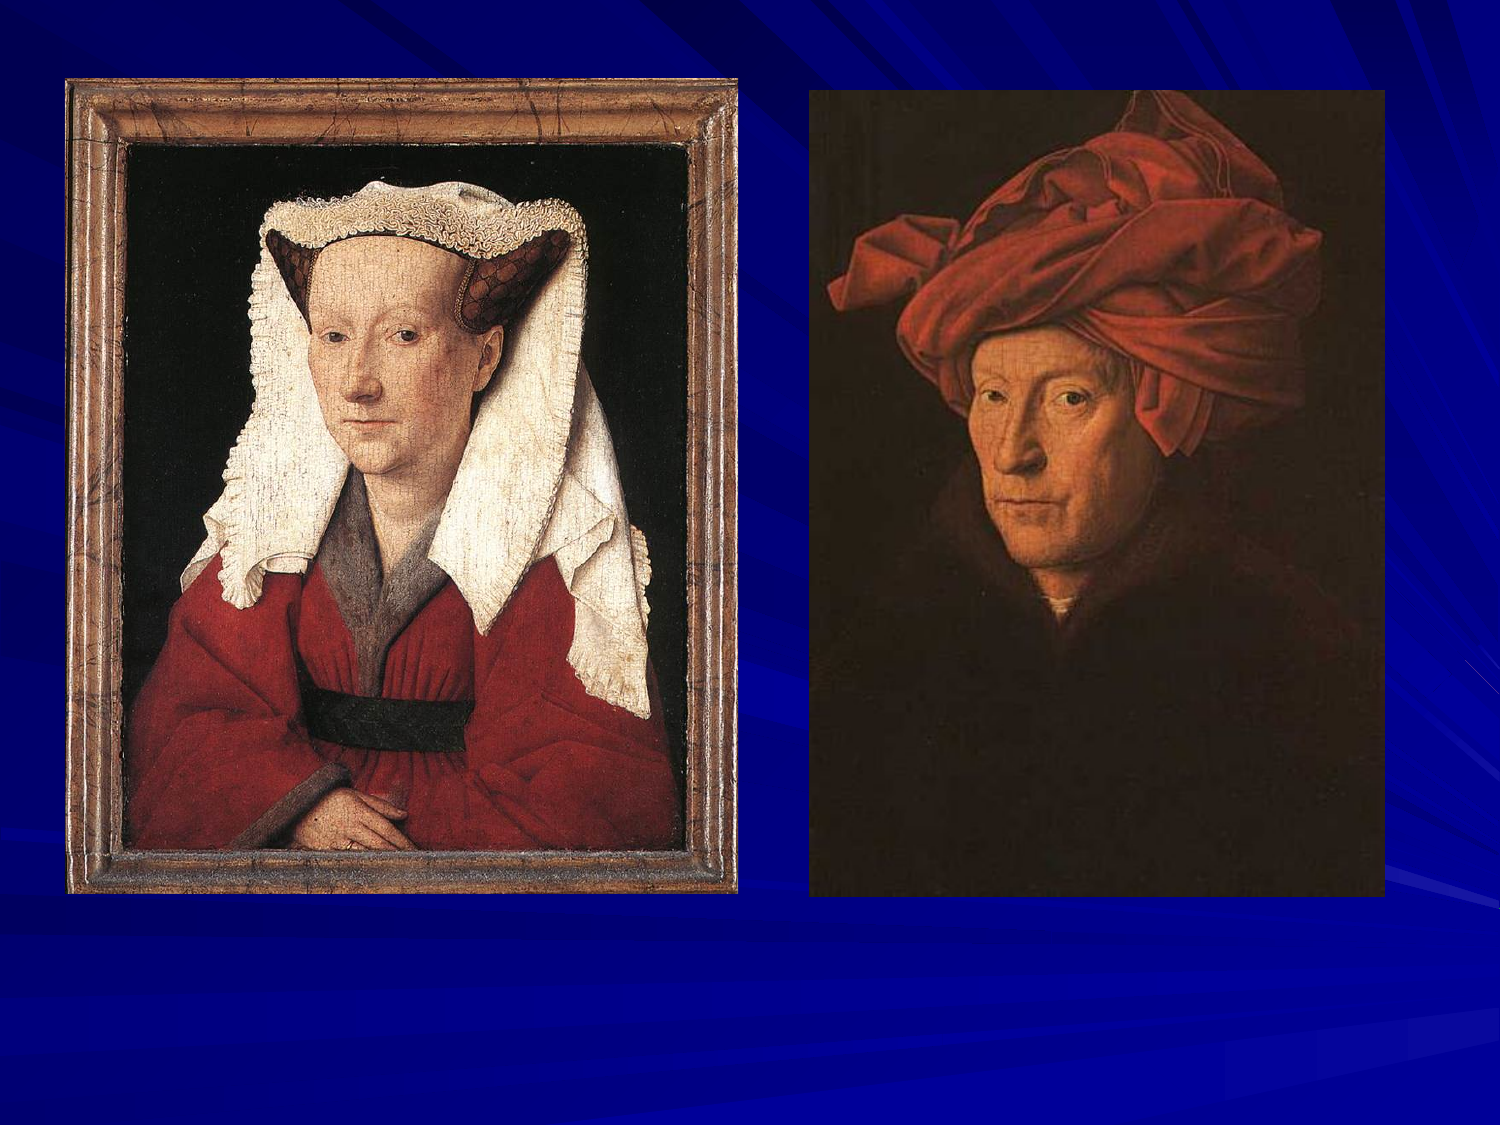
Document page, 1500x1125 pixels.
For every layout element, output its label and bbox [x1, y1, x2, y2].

picture [64, 78, 739, 894]
picture [809, 90, 1385, 897]
